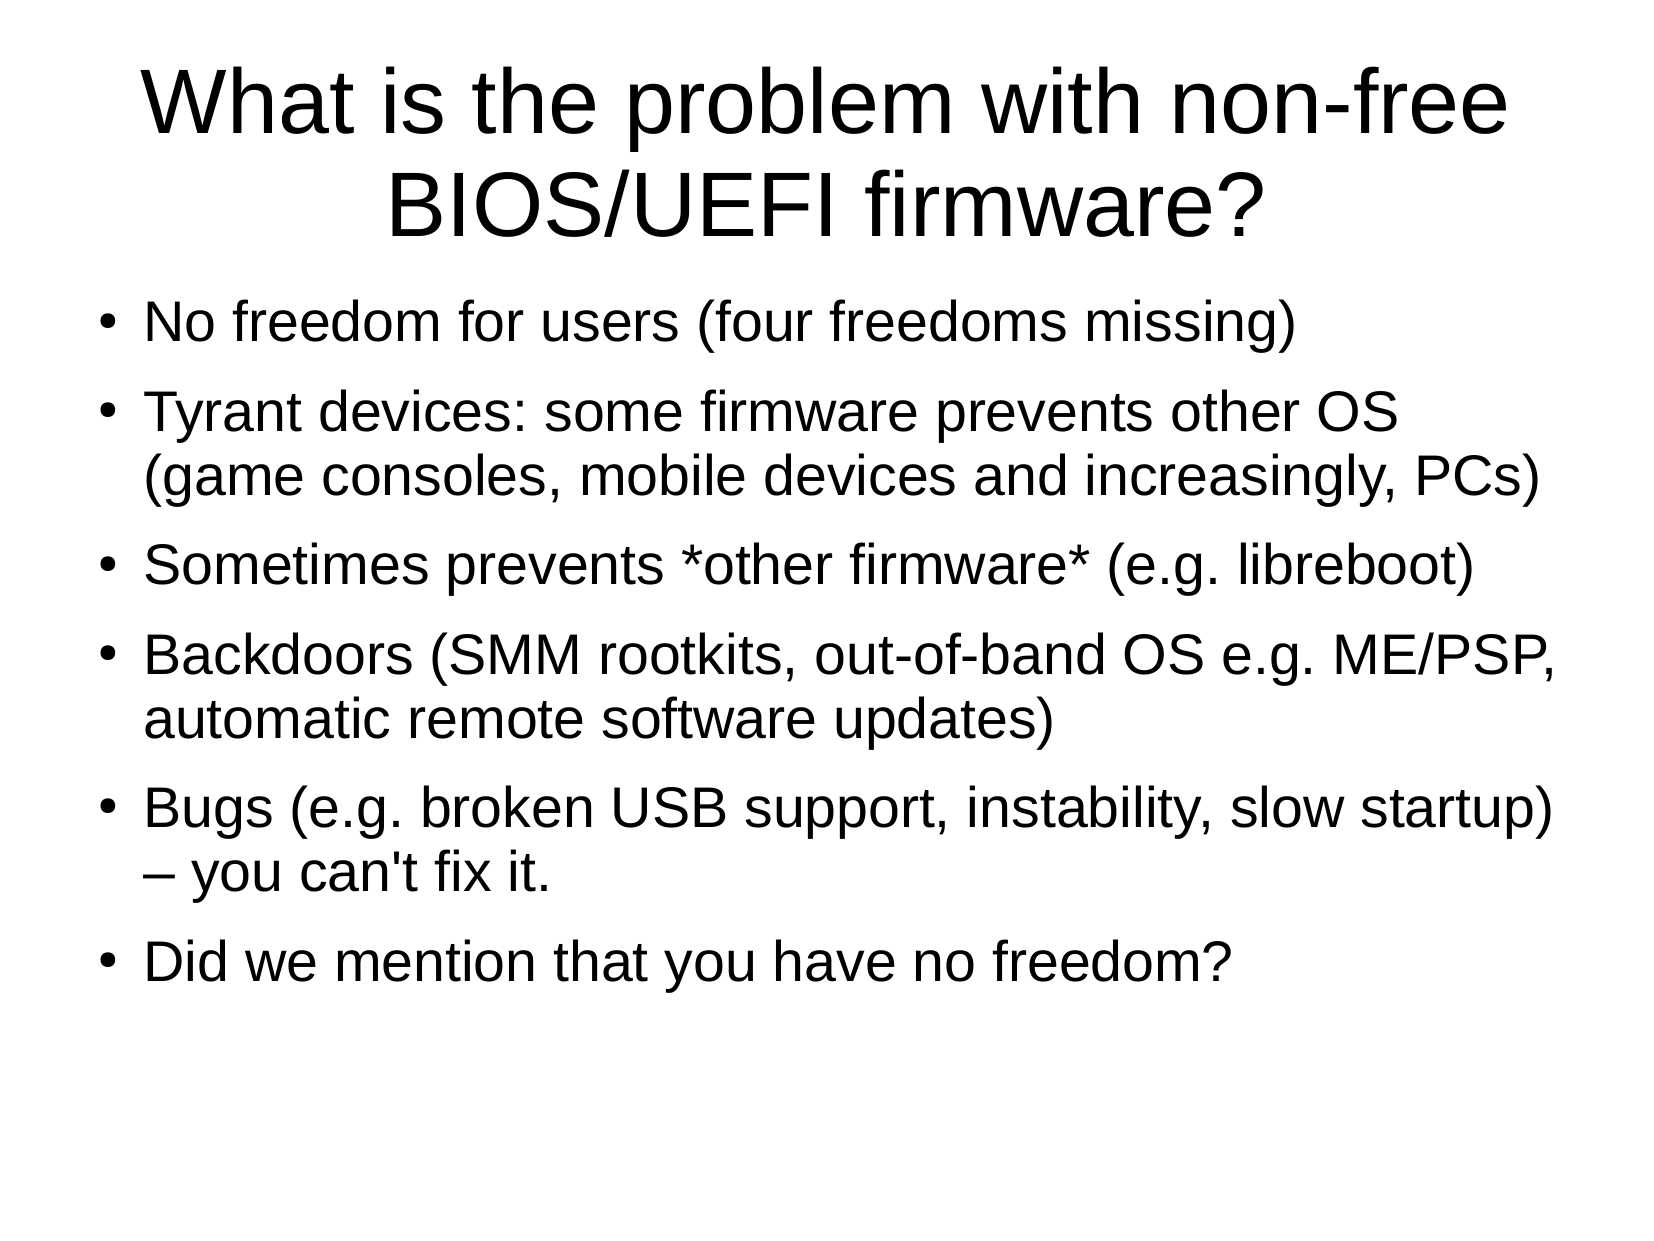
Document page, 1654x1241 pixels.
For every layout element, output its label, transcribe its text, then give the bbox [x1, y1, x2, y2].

list No freedom for users (four freedoms missing) Tyrant devices: some firmware prevents other OS (game consoles, mobile devices and increasingly, PCs) Sometimes prevents *other firmware* (e.g. libreboot) Backdoors (SMM rootkits, out-of-band OS e.g. ME/PSP, automatic remote software updates) Bugs (e.g. broken USB support, instability, slow startup) – you can't fix it. Did we mention that you have no freedom? [82, 290, 1571, 1010]
title What is the problem with non-free BIOS/UEFI firmware? [82, 39, 1571, 267]
